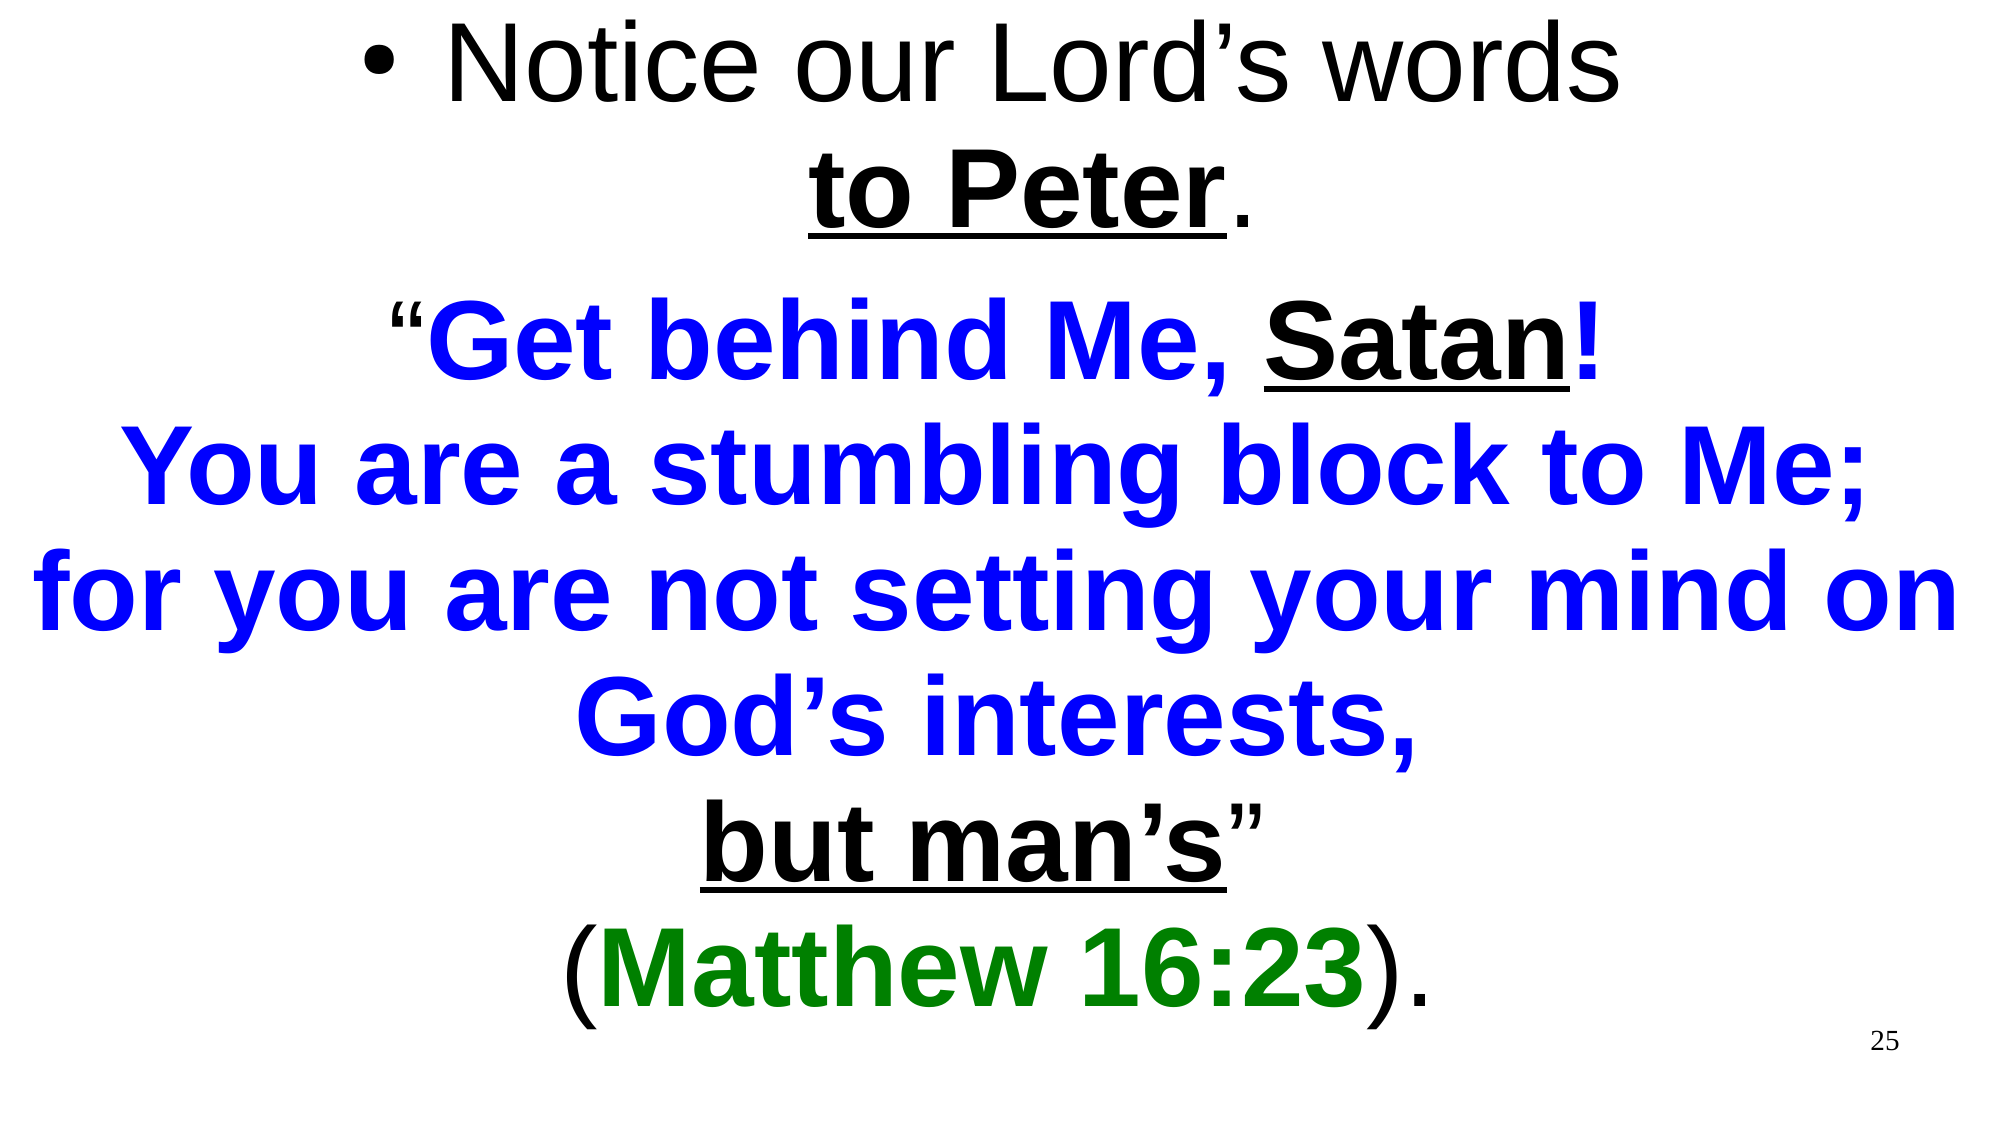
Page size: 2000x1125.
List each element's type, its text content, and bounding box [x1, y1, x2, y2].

list Notice our Lord’s words to Peter. “Get behind Me, Satan! You are a stumbling block to Me; for you are not setting your mind on God’s interests, but man’s” (Matthew 16:23). [0, 0, 1996, 1123]
